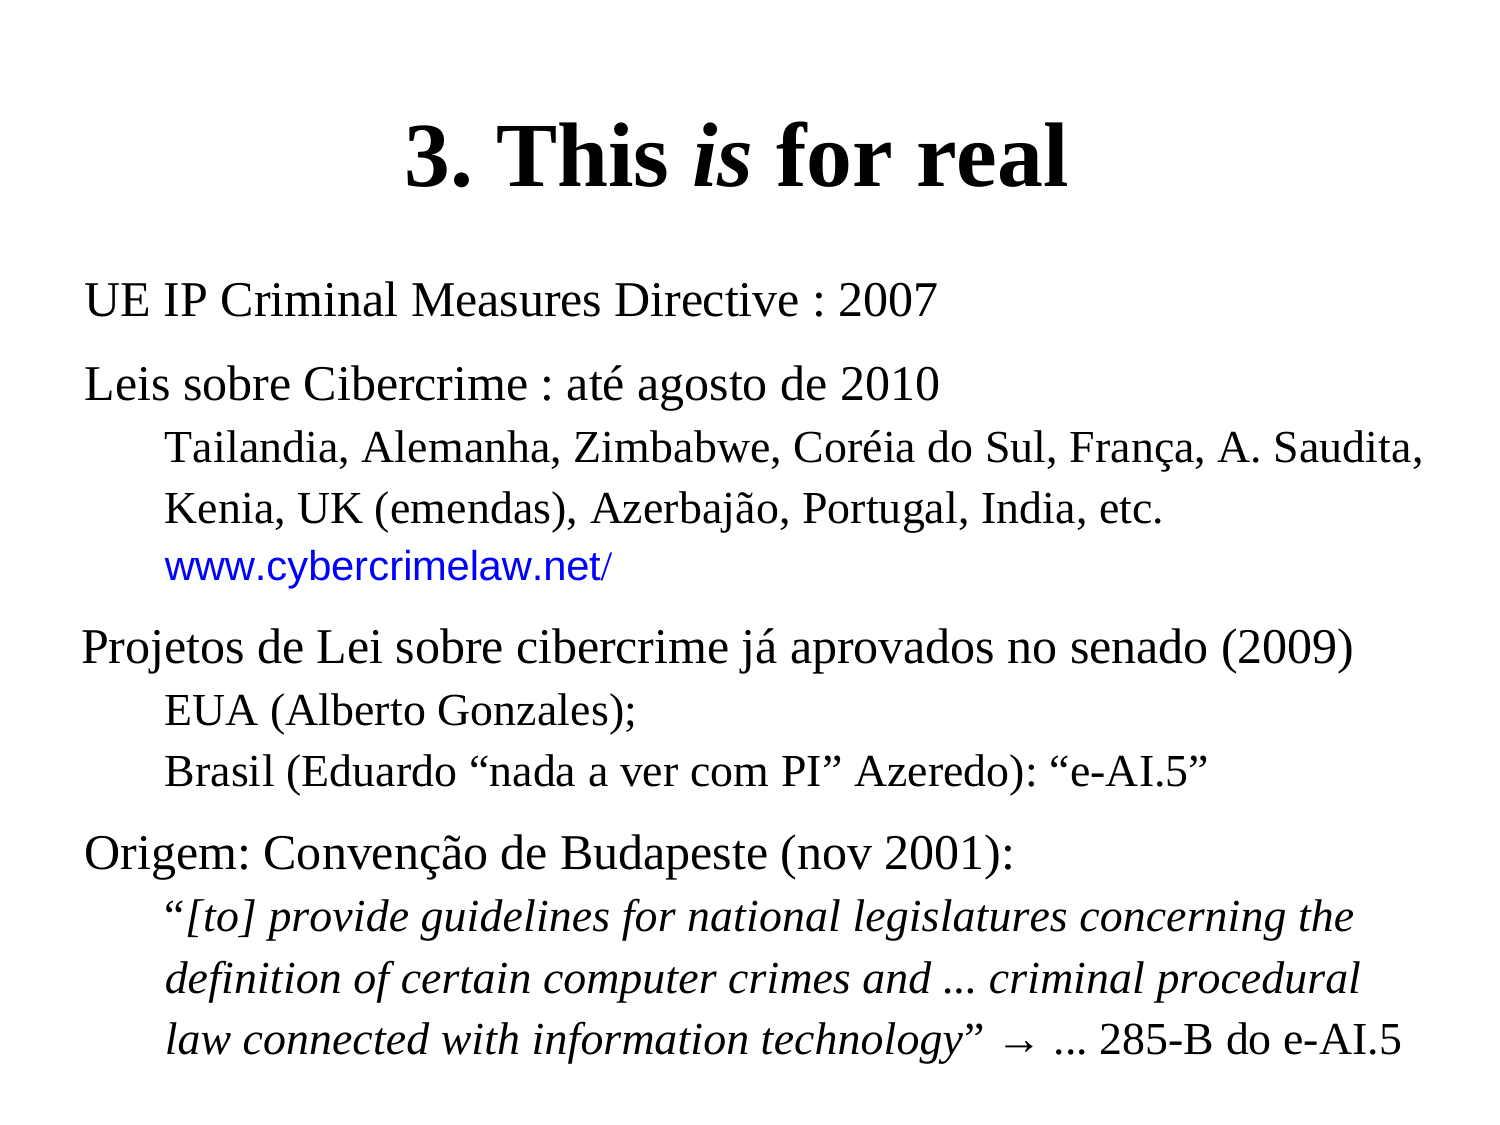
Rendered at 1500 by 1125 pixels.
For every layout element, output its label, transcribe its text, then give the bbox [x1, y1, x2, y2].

text_box UE IP Criminal Measures Directive : 2007 Leis sobre Cibercrime : até agosto de 2010 Tailandia, Alemanha, Zimbabwe, Coréia do Sul, França, A. Saudita, Kenia, UK (emendas), Azerbajão, Portugal, India, etc. www.cybercrimelaw.net/ Projetos de Lei sobre cibercrime já aprovados no senado (2009) EUA (Alberto Gonzales); Brasil (Eduardo “nada a ver com PI” Azeredo): “e-AI.5” Origem: Convenção de Budapeste (nov 2001): “[to] provide guidelines for national legislatures concerning the definition of certain computer crimes and ... criminal procedural law connected with information technology” → ... 285-B do e-AI.5 [81, 260, 1432, 1065]
title 3. This is for real [99, 62, 1375, 250]
